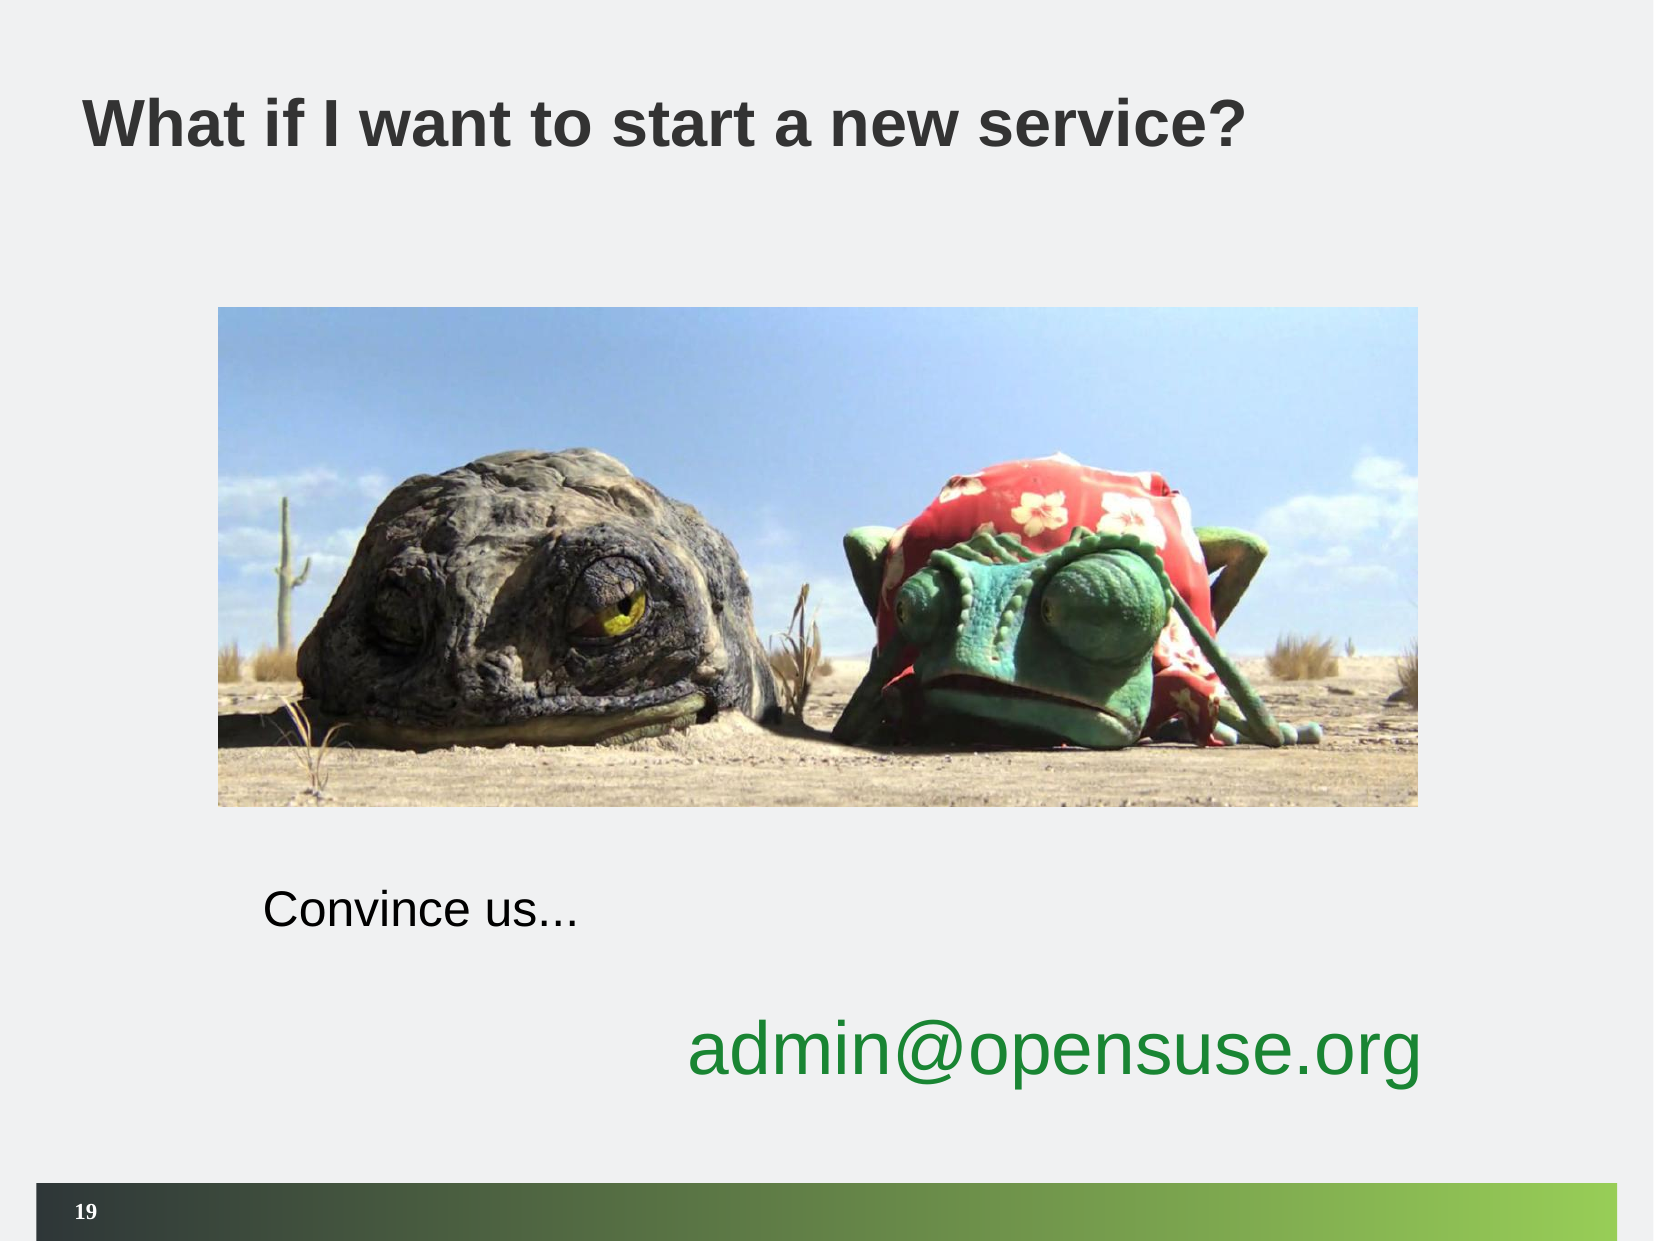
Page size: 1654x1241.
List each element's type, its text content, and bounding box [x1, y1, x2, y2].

title What if I want to start a new service? [82, 49, 1571, 198]
picture [0, 0, 1654, 1241]
text_box admin@opensuse.org [673, 999, 1489, 1099]
text_box Convince us... [248, 874, 851, 945]
